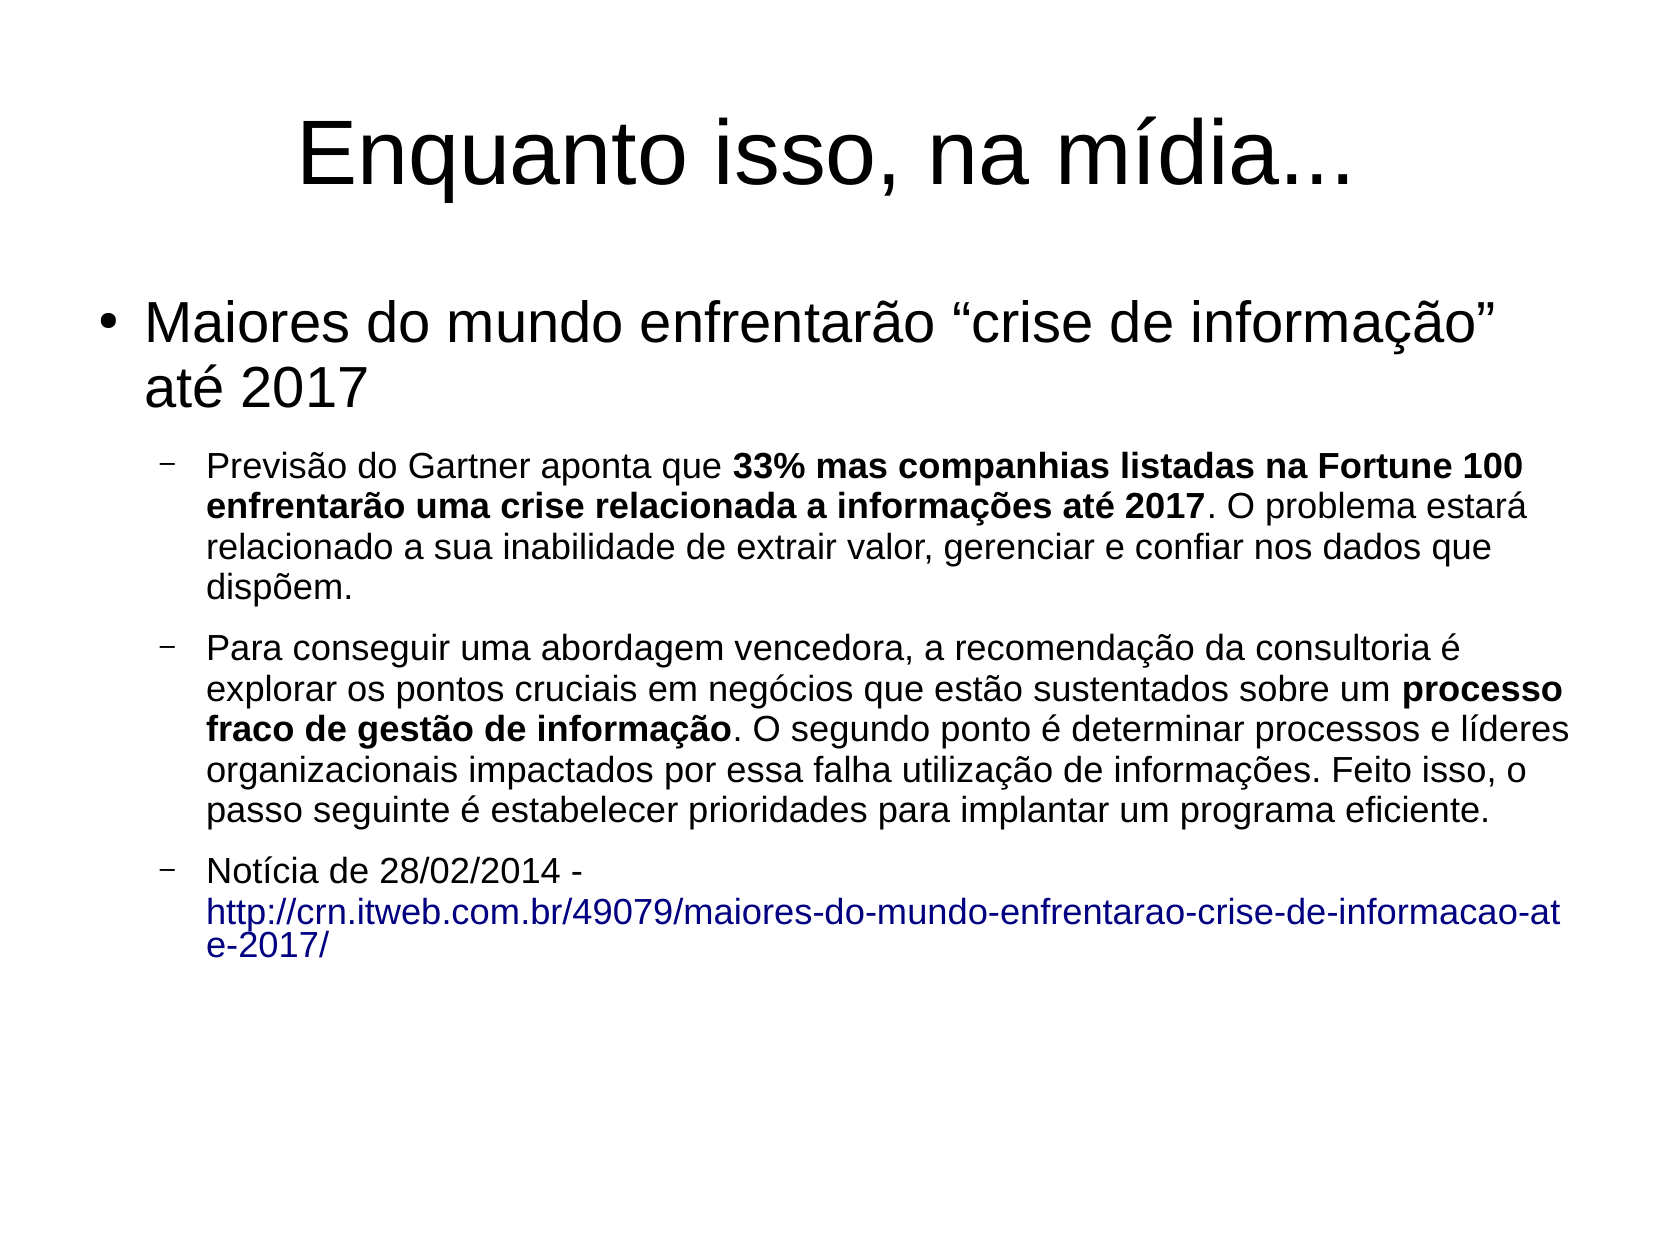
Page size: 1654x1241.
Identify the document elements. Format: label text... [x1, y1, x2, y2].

list Maiores do mundo enfrentarão “crise de informação” até 2017 Previsão do Gartner aponta que 33% mas companhias listadas na Fortune 100 enfrentarão uma crise relacionada a informações até 2017. O problema estará relacionado a sua inabilidade de extrair valor, gerenciar e confiar nos dados que dispõem. Para conseguir uma abordagem vencedora, a recomendação da consultoria é explorar os pontos cruciais em negócios que estão sustentados sobre um processo fraco de gestão de informação. O segundo ponto é determinar processos e líderes organizacionais impactados por essa falha utilização de informações. Feito isso, o passo seguinte é estabelecer prioridades para implantar um programa eficiente. Notícia de 28/02/2014 - http://crn.itweb.com.br/49079/maiores-do-mundo-enfrentarao-crise-de-informacao-ate-2017/ [82, 290, 1571, 1010]
title Enquanto isso, na mídia... [82, 49, 1571, 257]
